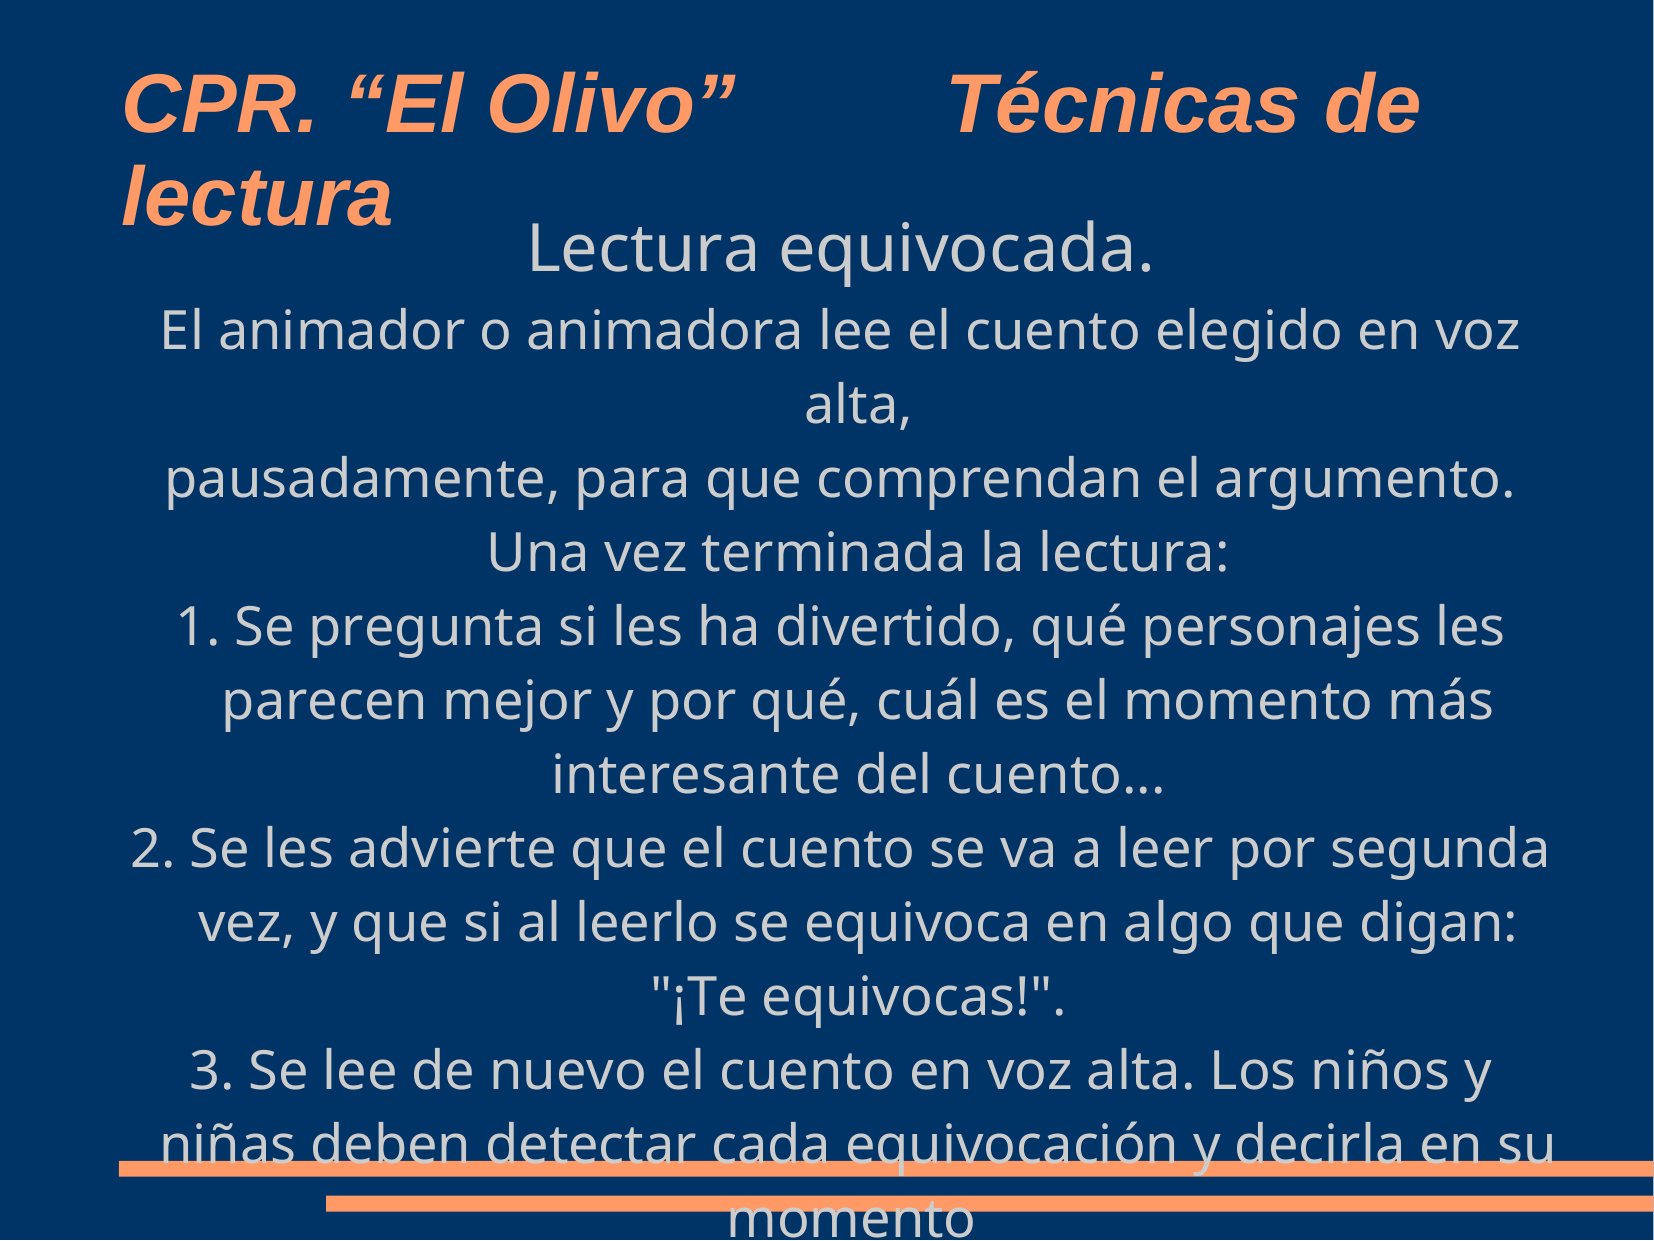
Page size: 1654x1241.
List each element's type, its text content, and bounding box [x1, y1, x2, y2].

subtitle Lectura equivocada. El animador o animadora lee el cuento elegido en voz alta, pausadamente, para que comprendan el argumento. Una vez terminada la lectura: 1. Se pregunta si les ha divertido, qué personajes les parecen mejor y por qué, cuál es el momento más interesante del cuento... 2. Se les advierte que el cuento se va a leer por segunda vez, y que si al leerlo se equivoca en algo que digan: "¡Te equivocas!". 3. Se lee de nuevo el cuento en voz alta. Los niños y niñas deben detectar cada equivocación y decirla en su momento [121, 322, 1561, 1132]
title CPR. “El Olivo” Técnicas de lectura [121, 46, 1534, 254]
